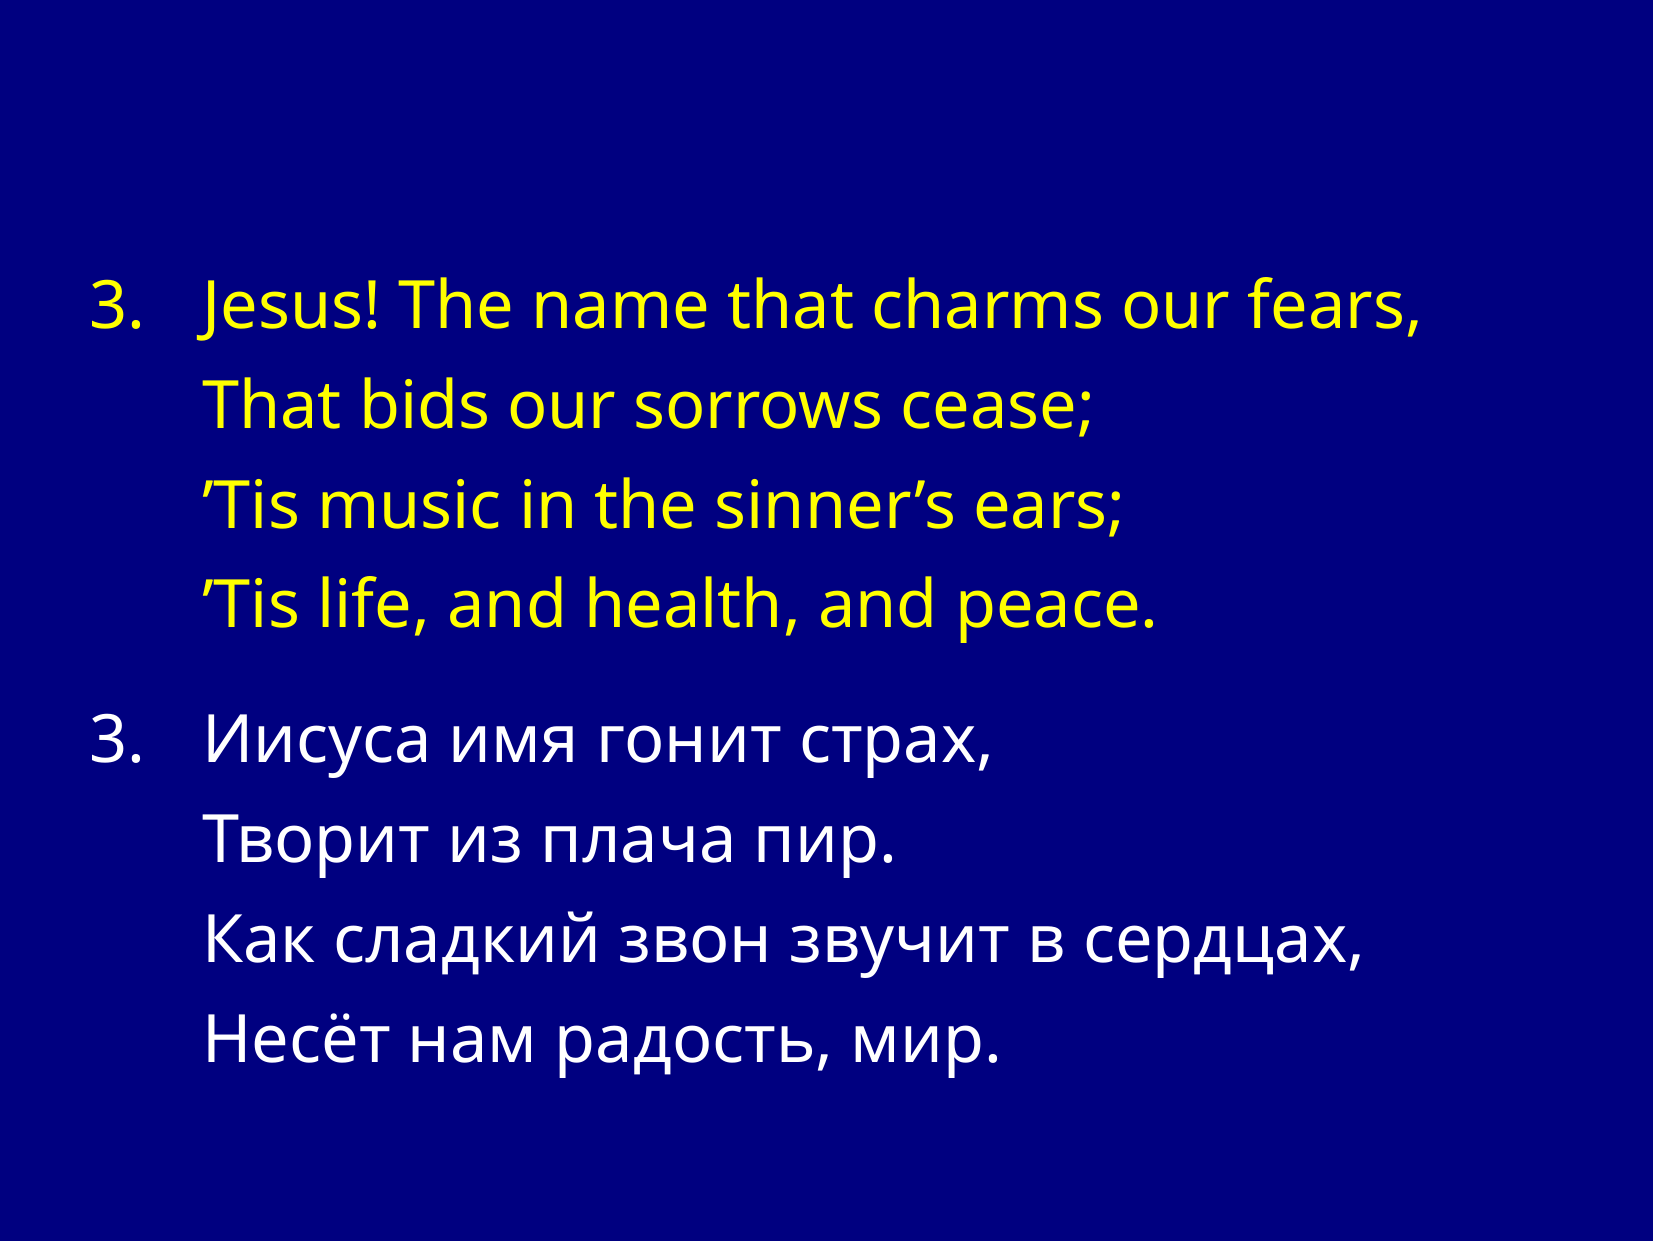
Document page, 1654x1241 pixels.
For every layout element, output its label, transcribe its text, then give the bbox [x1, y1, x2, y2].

text_box 3. Jesus! The name that charms our fears, That bids our sorrows cease; ’Tis music in the sinner’s ears; ’Tis life, and health, and peace. [75, 150, 1576, 638]
text_box 3. Иисуса имя гонит страх, Творит из плача пир. Как сладкий звон звучит в сердцах, Несёт нам радость, мир. [75, 675, 1576, 1163]
